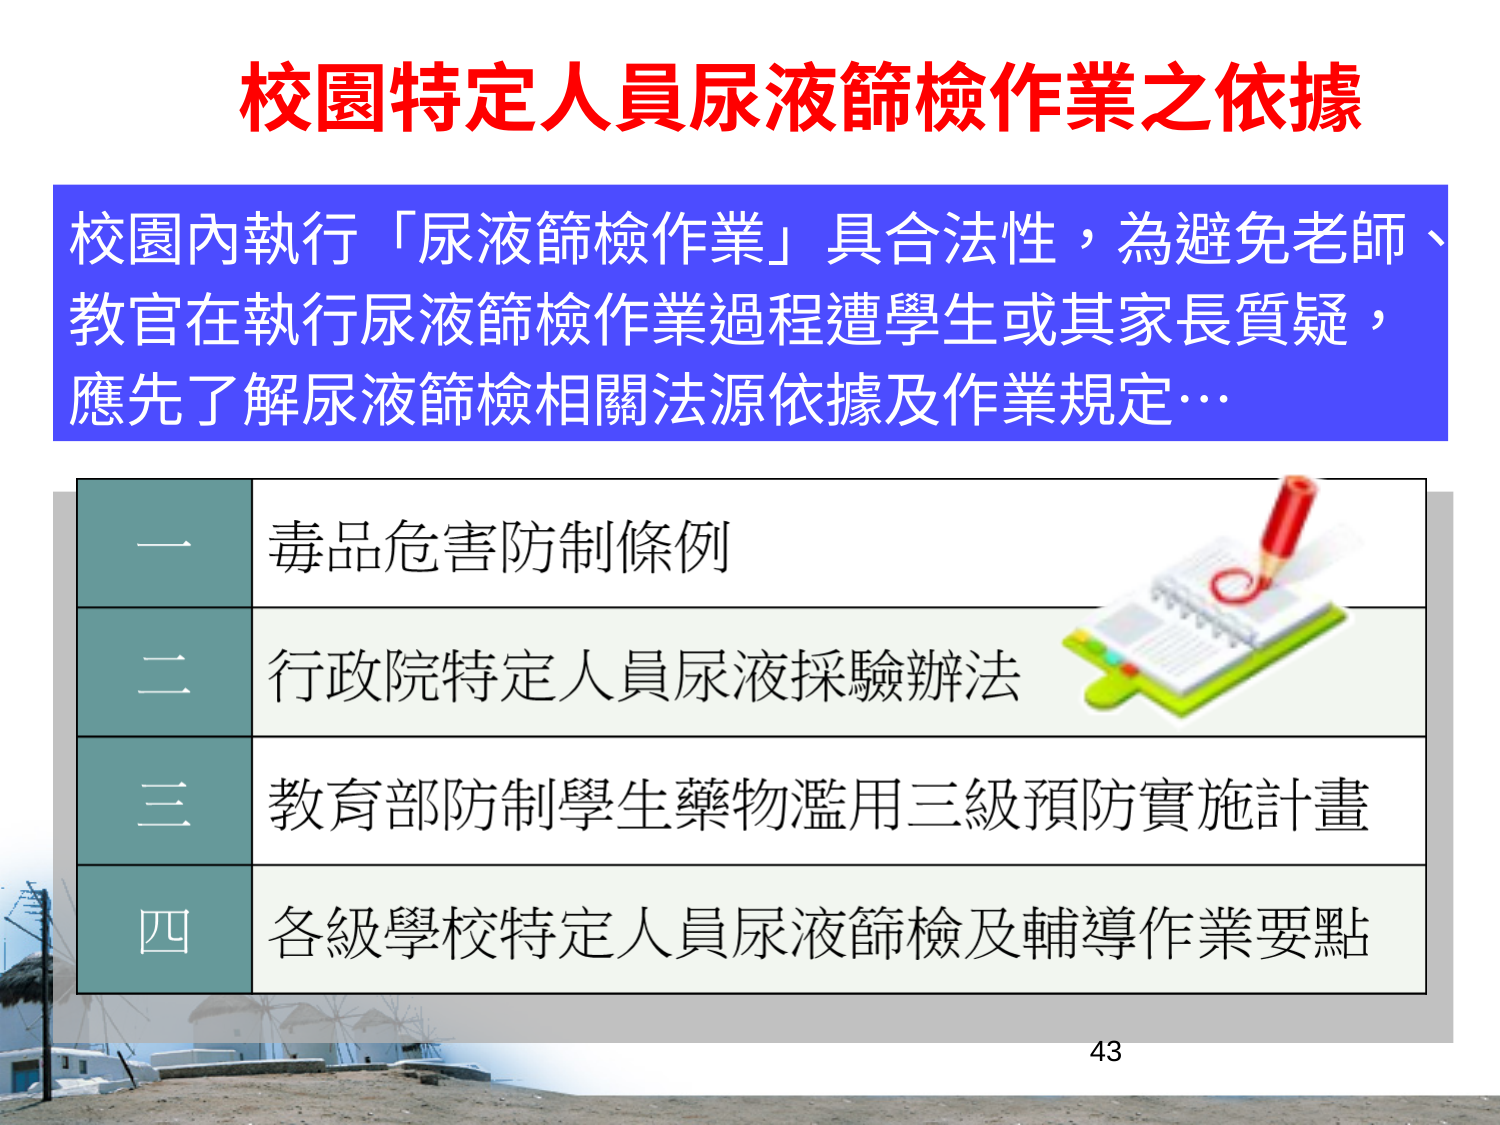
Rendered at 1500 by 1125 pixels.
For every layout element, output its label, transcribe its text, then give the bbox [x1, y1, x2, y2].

text_box [53, 492, 1453, 1103]
picture [0, 101, 1500, 1125]
text_box 校園內執行「尿液篩檢作業」具合法性，為避免老師、教官在執行尿液篩檢作業過程遭學生或其家長質疑，應先了解尿液篩檢相關法源依據及作業規定… [53, 184, 1449, 442]
title 校園特定人員尿液篩檢作業之依據 [159, 42, 1432, 148]
